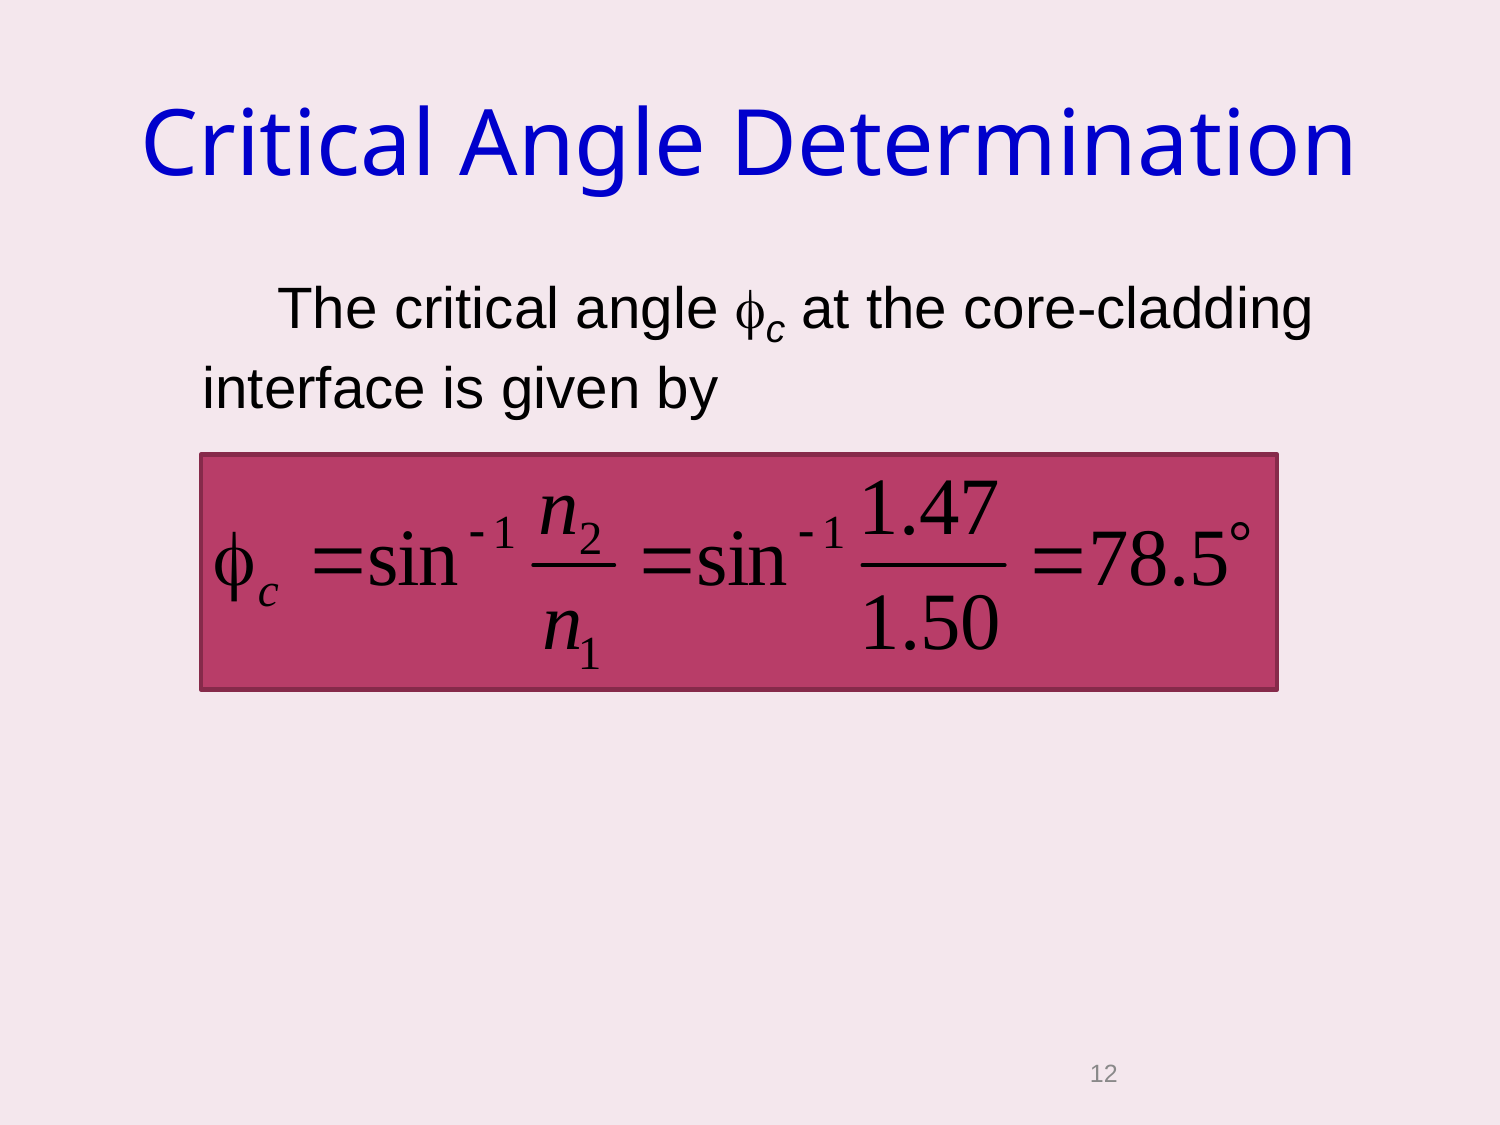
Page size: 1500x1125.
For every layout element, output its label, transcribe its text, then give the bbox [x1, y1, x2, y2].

title Critical Angle Determination [75, 45, 1426, 233]
chart [202, 456, 1276, 688]
list The critical angle c at the core-cladding interface is given by [75, 262, 1426, 1005]
text_box [1074, 1042, 1426, 1103]
